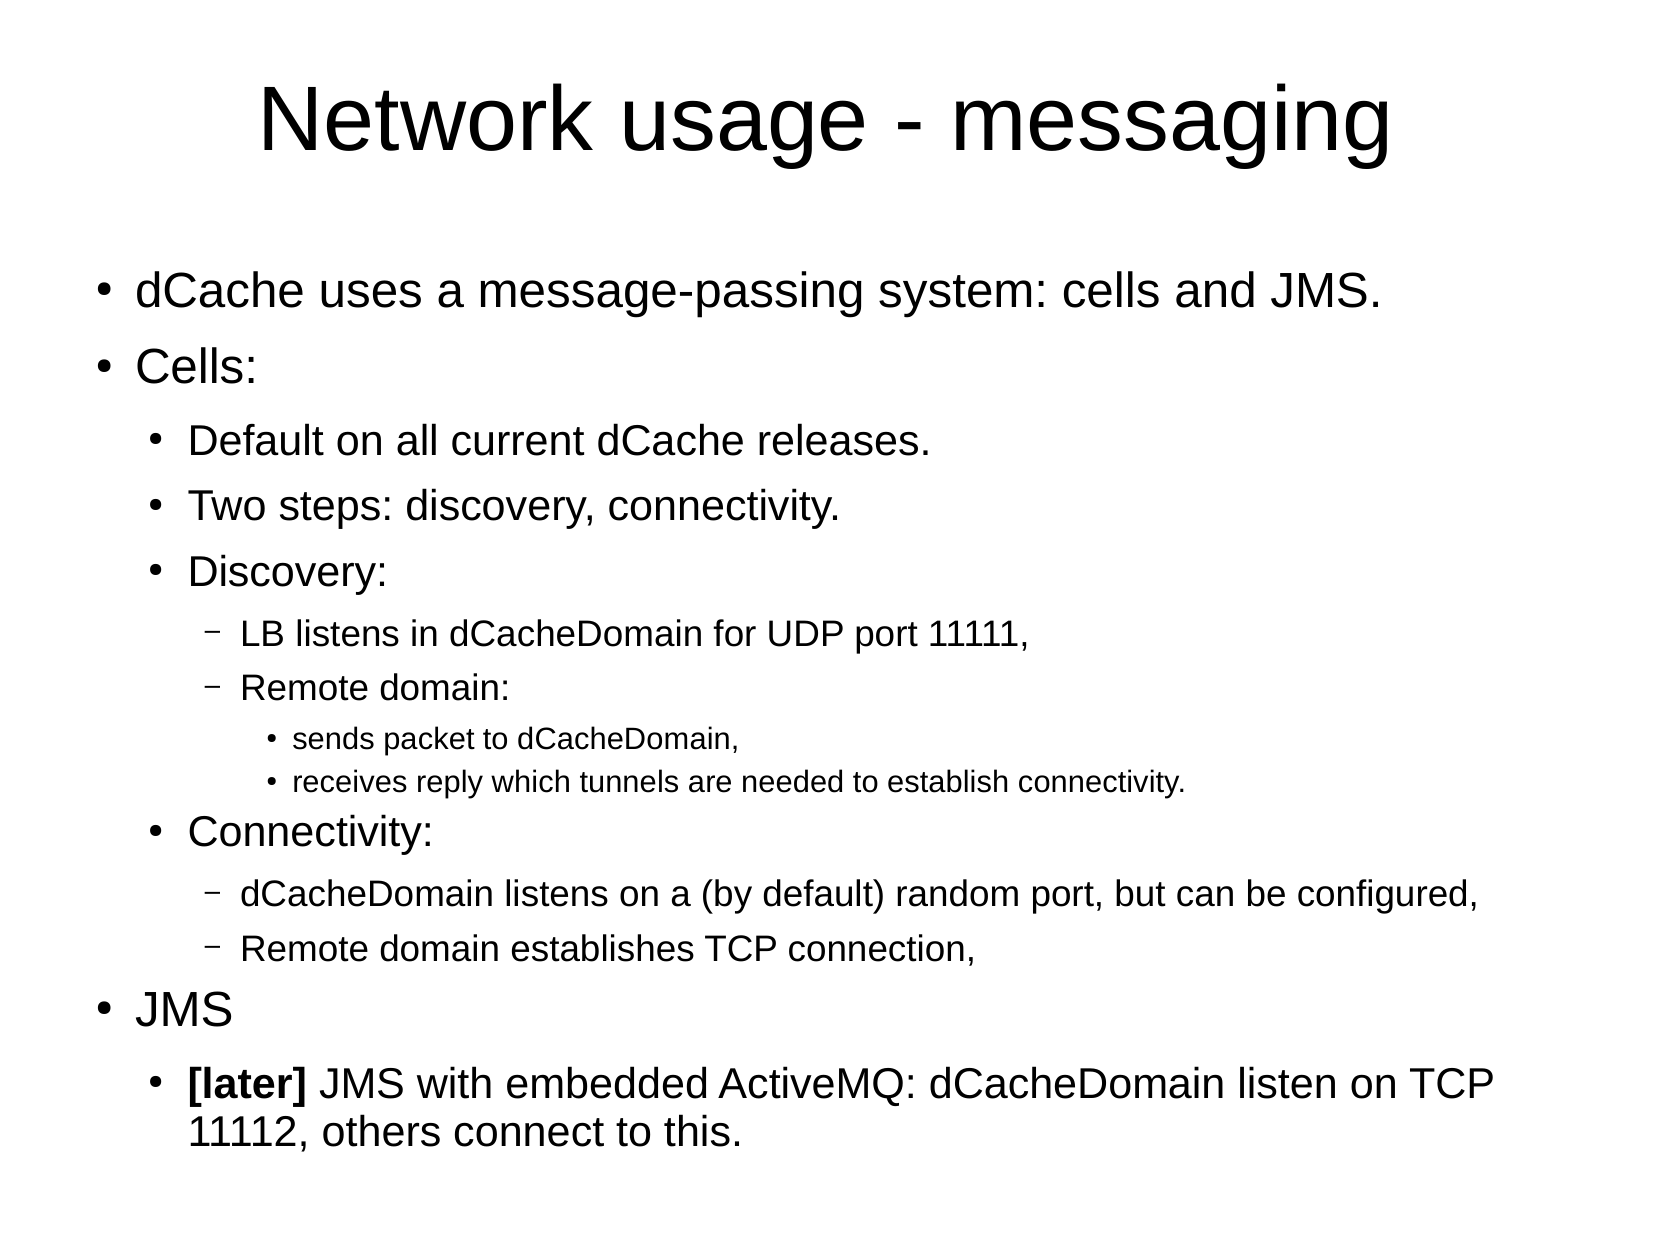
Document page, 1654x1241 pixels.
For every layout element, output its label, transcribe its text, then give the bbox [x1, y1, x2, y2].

list dCache uses a message-passing system: cells and JMS. Cells: Default on all current dCache releases. Two steps: discovery, connectivity. Discovery: LB listens in dCacheDomain for UDP port 11111, Remote domain: sends packet to dCacheDomain, receives reply which tunnels are needed to establish connectivity. Connectivity: dCacheDomain listens on a (by default) random port, but can be configured, Remote domain establishes TCP connection, JMS [later] JMS with embedded ActiveMQ: dCacheDomain listen on TCP 11112, others connect to this. [82, 262, 1571, 1163]
title Network usage - messaging [82, 56, 1571, 181]
